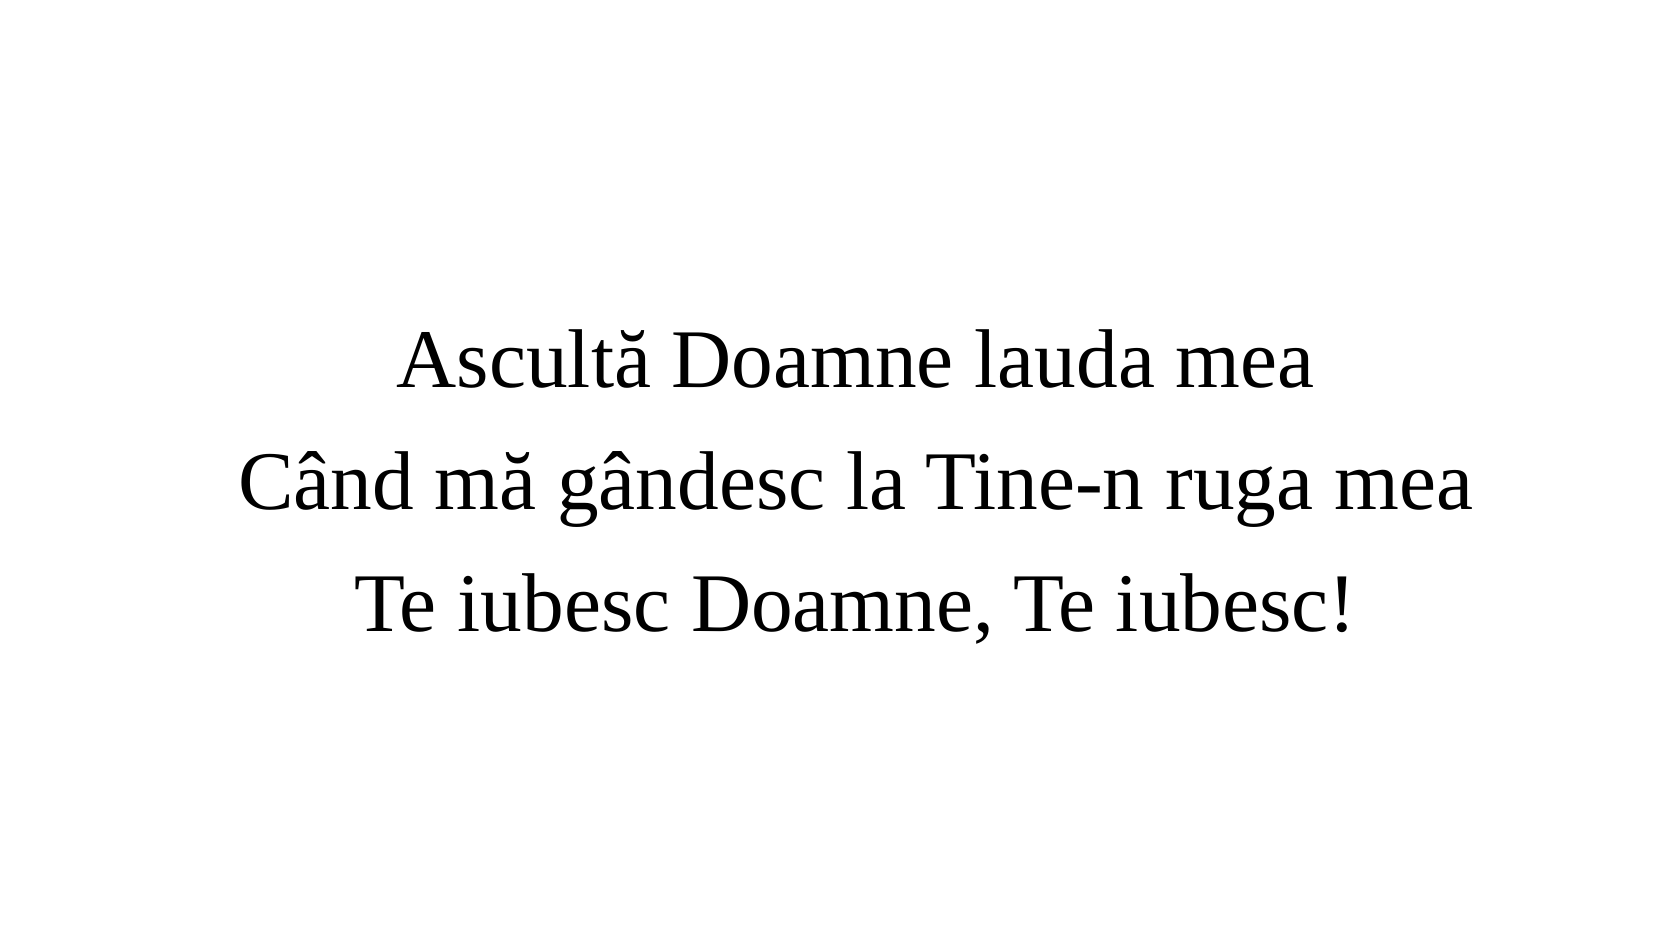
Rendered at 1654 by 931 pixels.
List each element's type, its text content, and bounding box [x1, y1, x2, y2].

subtitle Ascultă Doamne lauda mea Când mă gândesc la Tine-n ruga mea Te iubesc Doamne, Te iubesc! [153, 301, 1560, 651]
